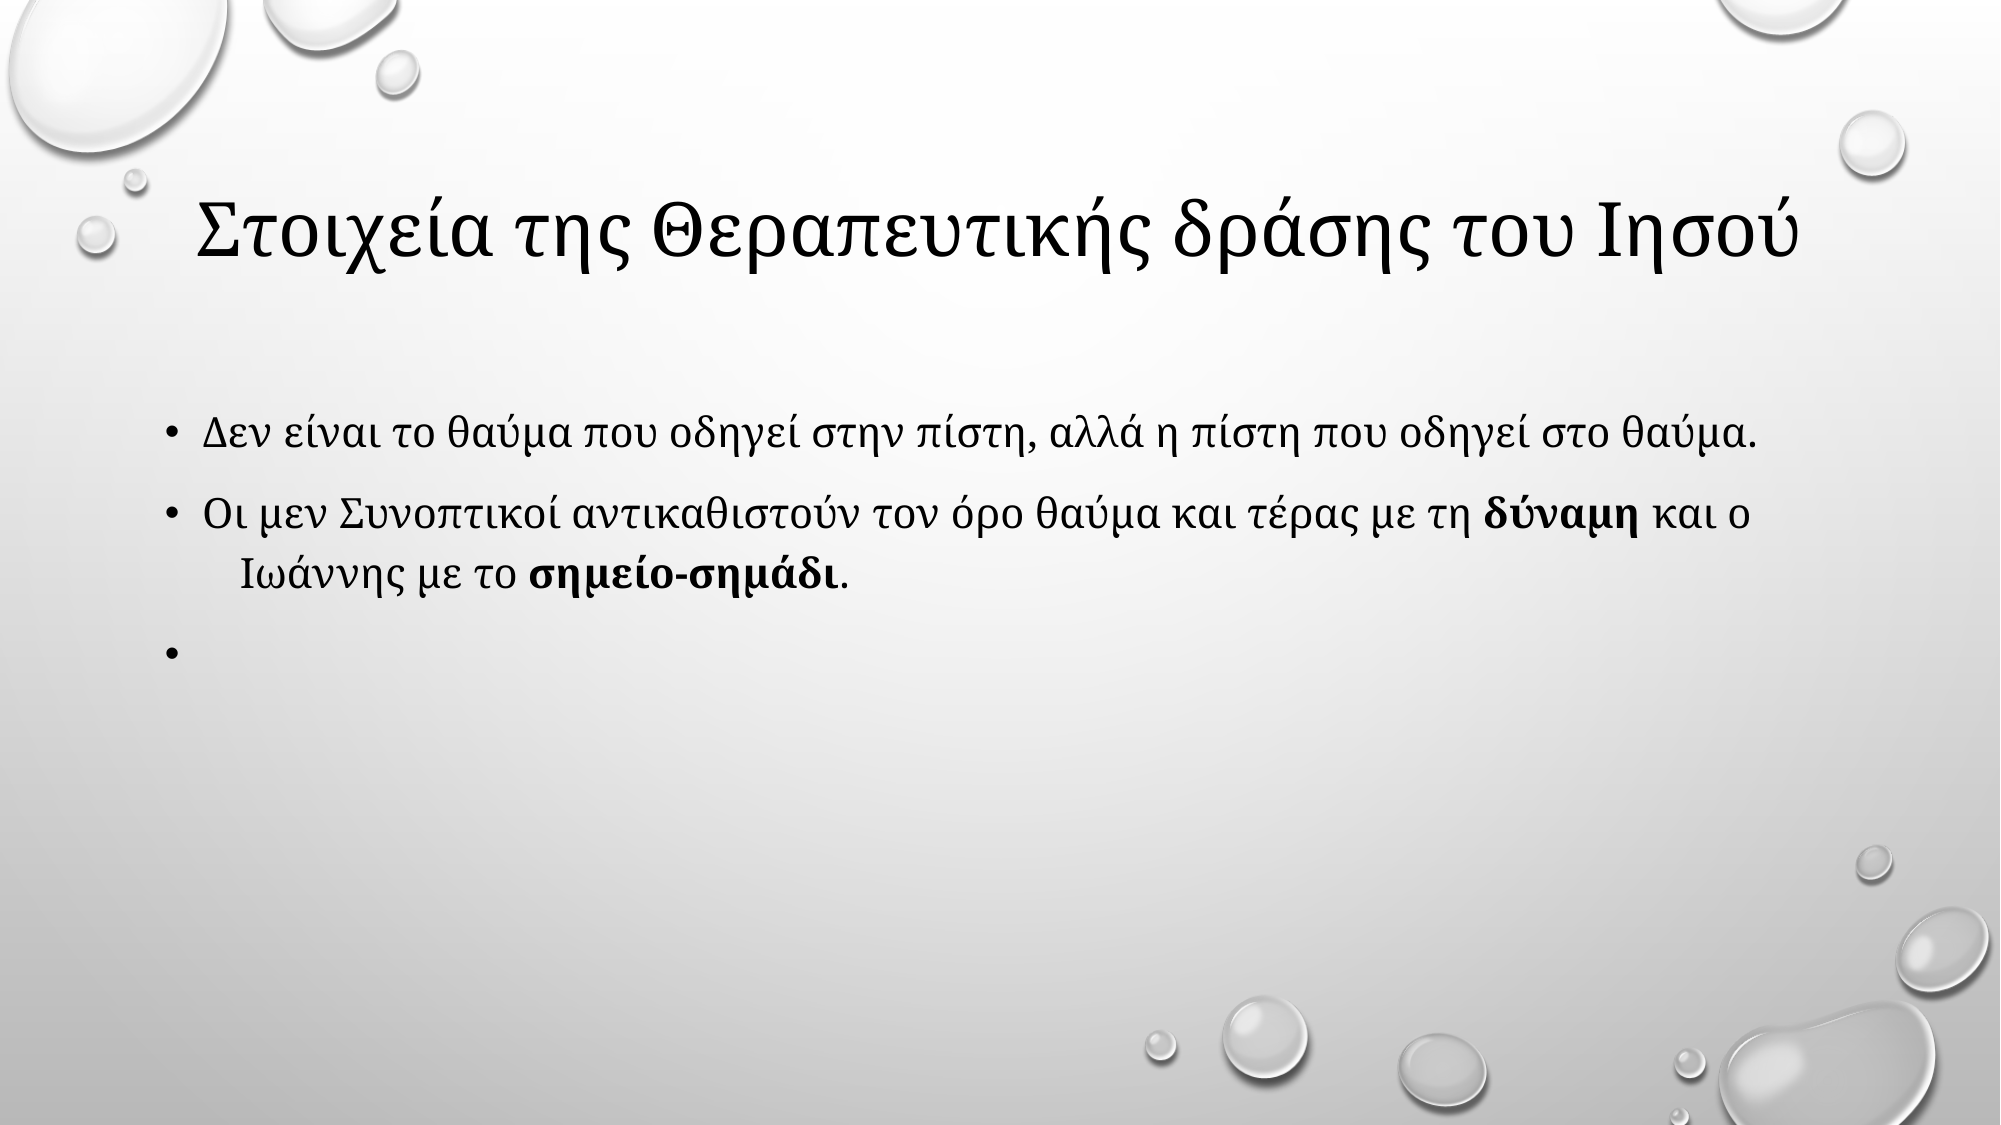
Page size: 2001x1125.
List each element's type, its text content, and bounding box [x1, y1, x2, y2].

list Δεν είναι το θαύμα που οδηγεί στην πίστη, αλλά η πίστη που οδηγεί στο θαύμα. Oι μεν Συνοπτικοί αντικαθιστούν τον όρο θαύμα και τέρας με τη δύναμη και ο Ιωάννης με το σημείο-σημάδι. [149, 388, 1850, 950]
title Στοιχεία της Θεραπευτικής δράσης του Ιησού [149, 101, 1851, 364]
